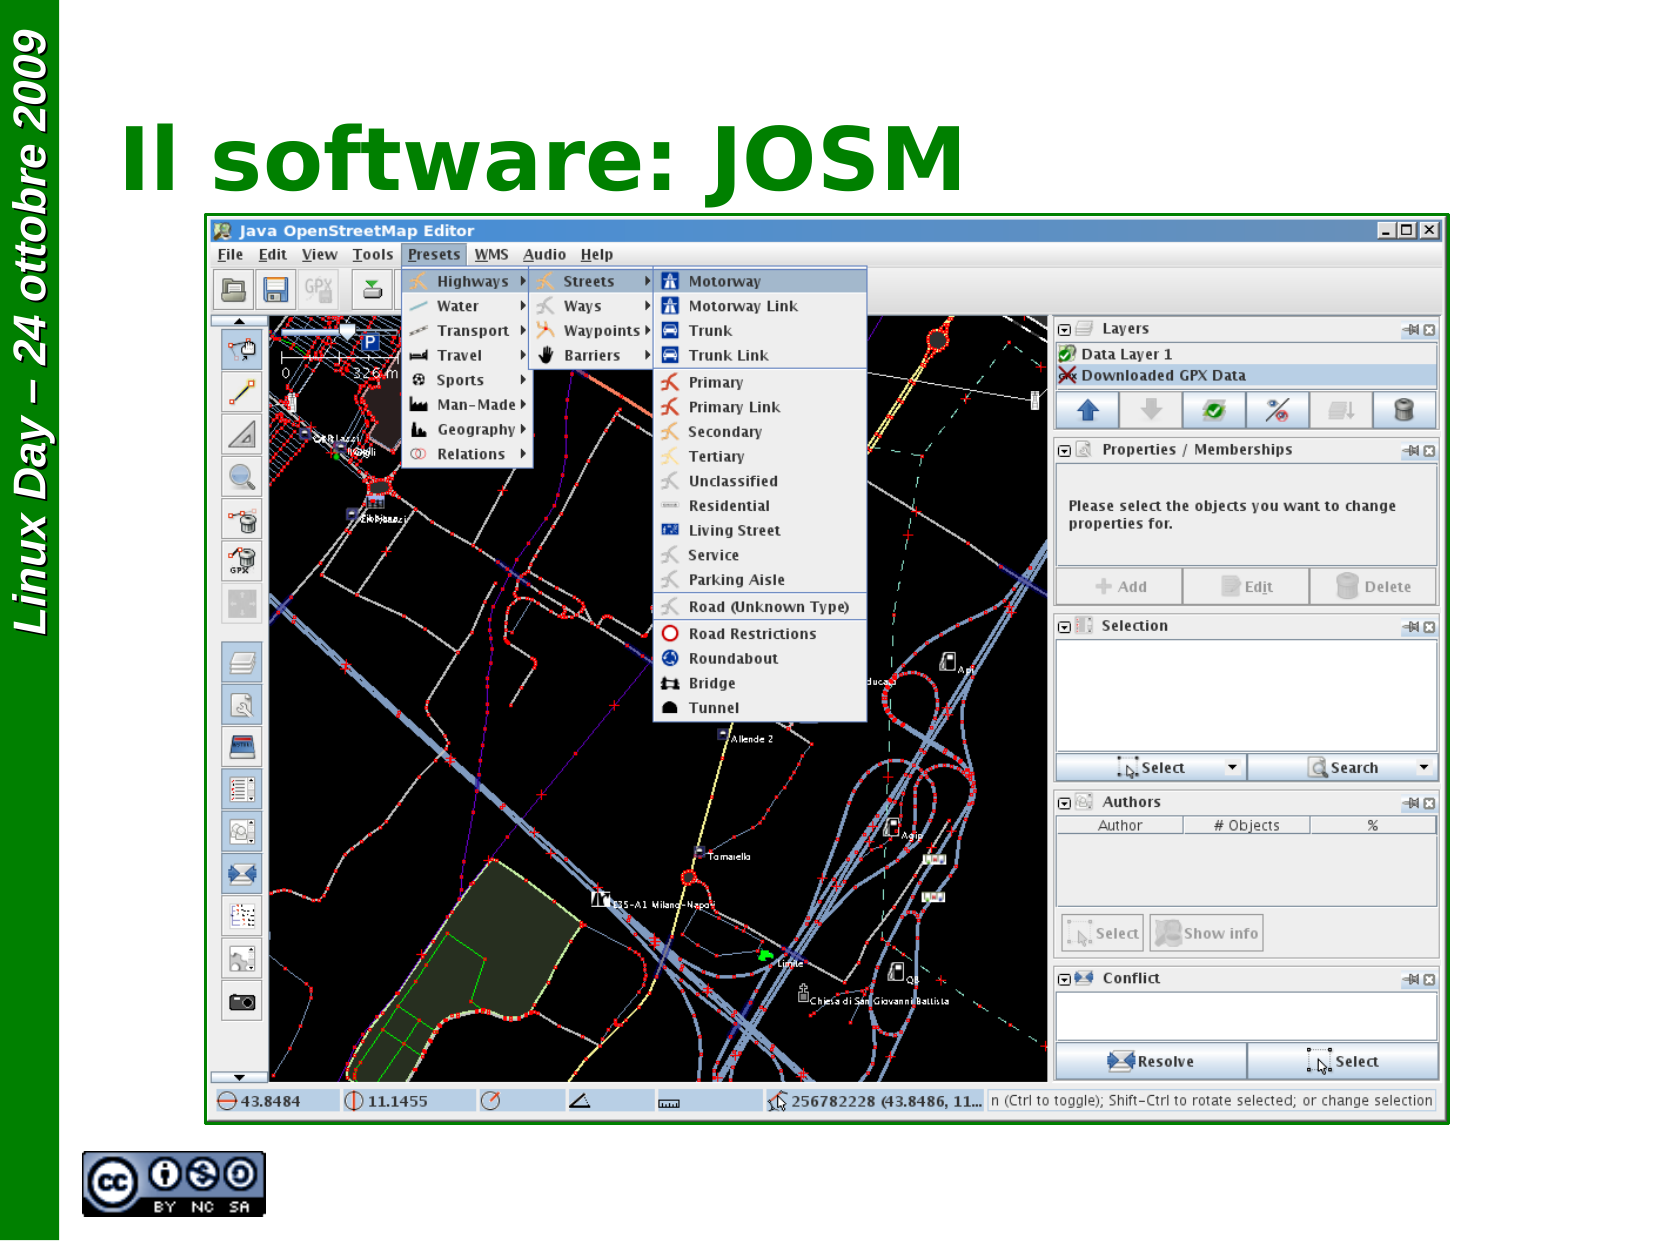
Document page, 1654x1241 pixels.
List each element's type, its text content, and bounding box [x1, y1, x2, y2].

picture [82, 1151, 266, 1217]
title Il software: JOSM [118, 63, 1565, 257]
picture [206, 215, 1447, 1123]
